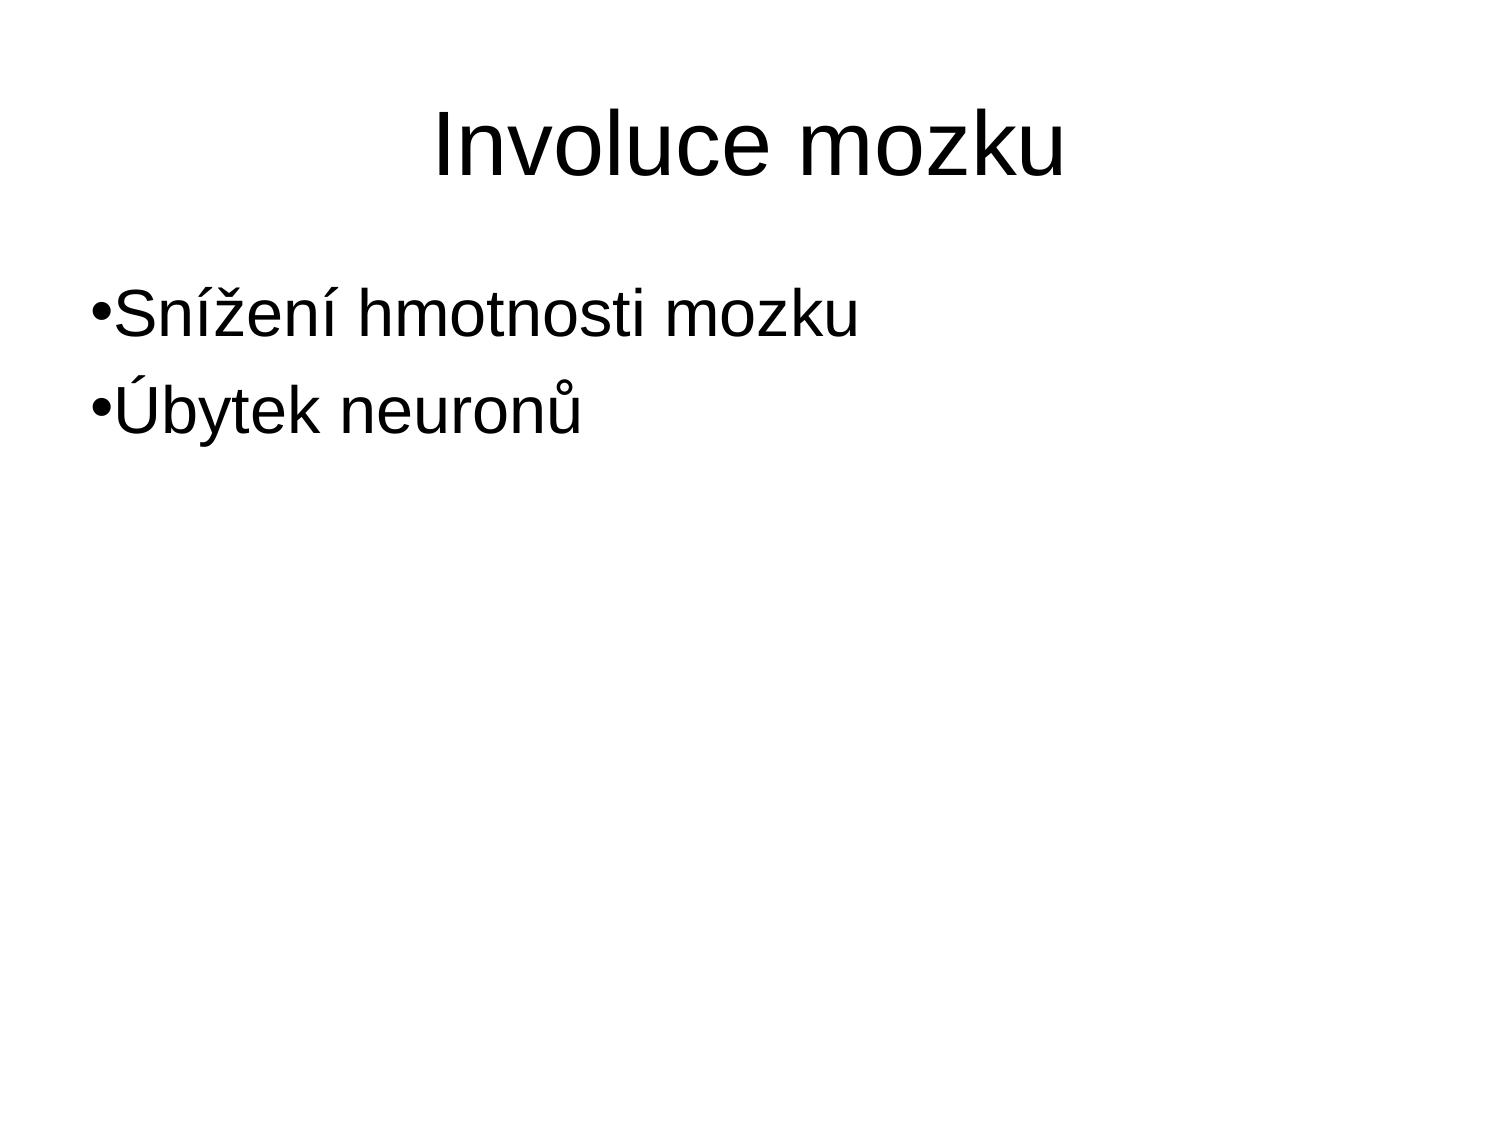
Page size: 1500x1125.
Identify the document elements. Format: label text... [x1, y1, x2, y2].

title Involuce mozku [75, 45, 1426, 233]
list Snížení hmotnosti mozku Úbytek neuronů [75, 262, 1426, 1005]
